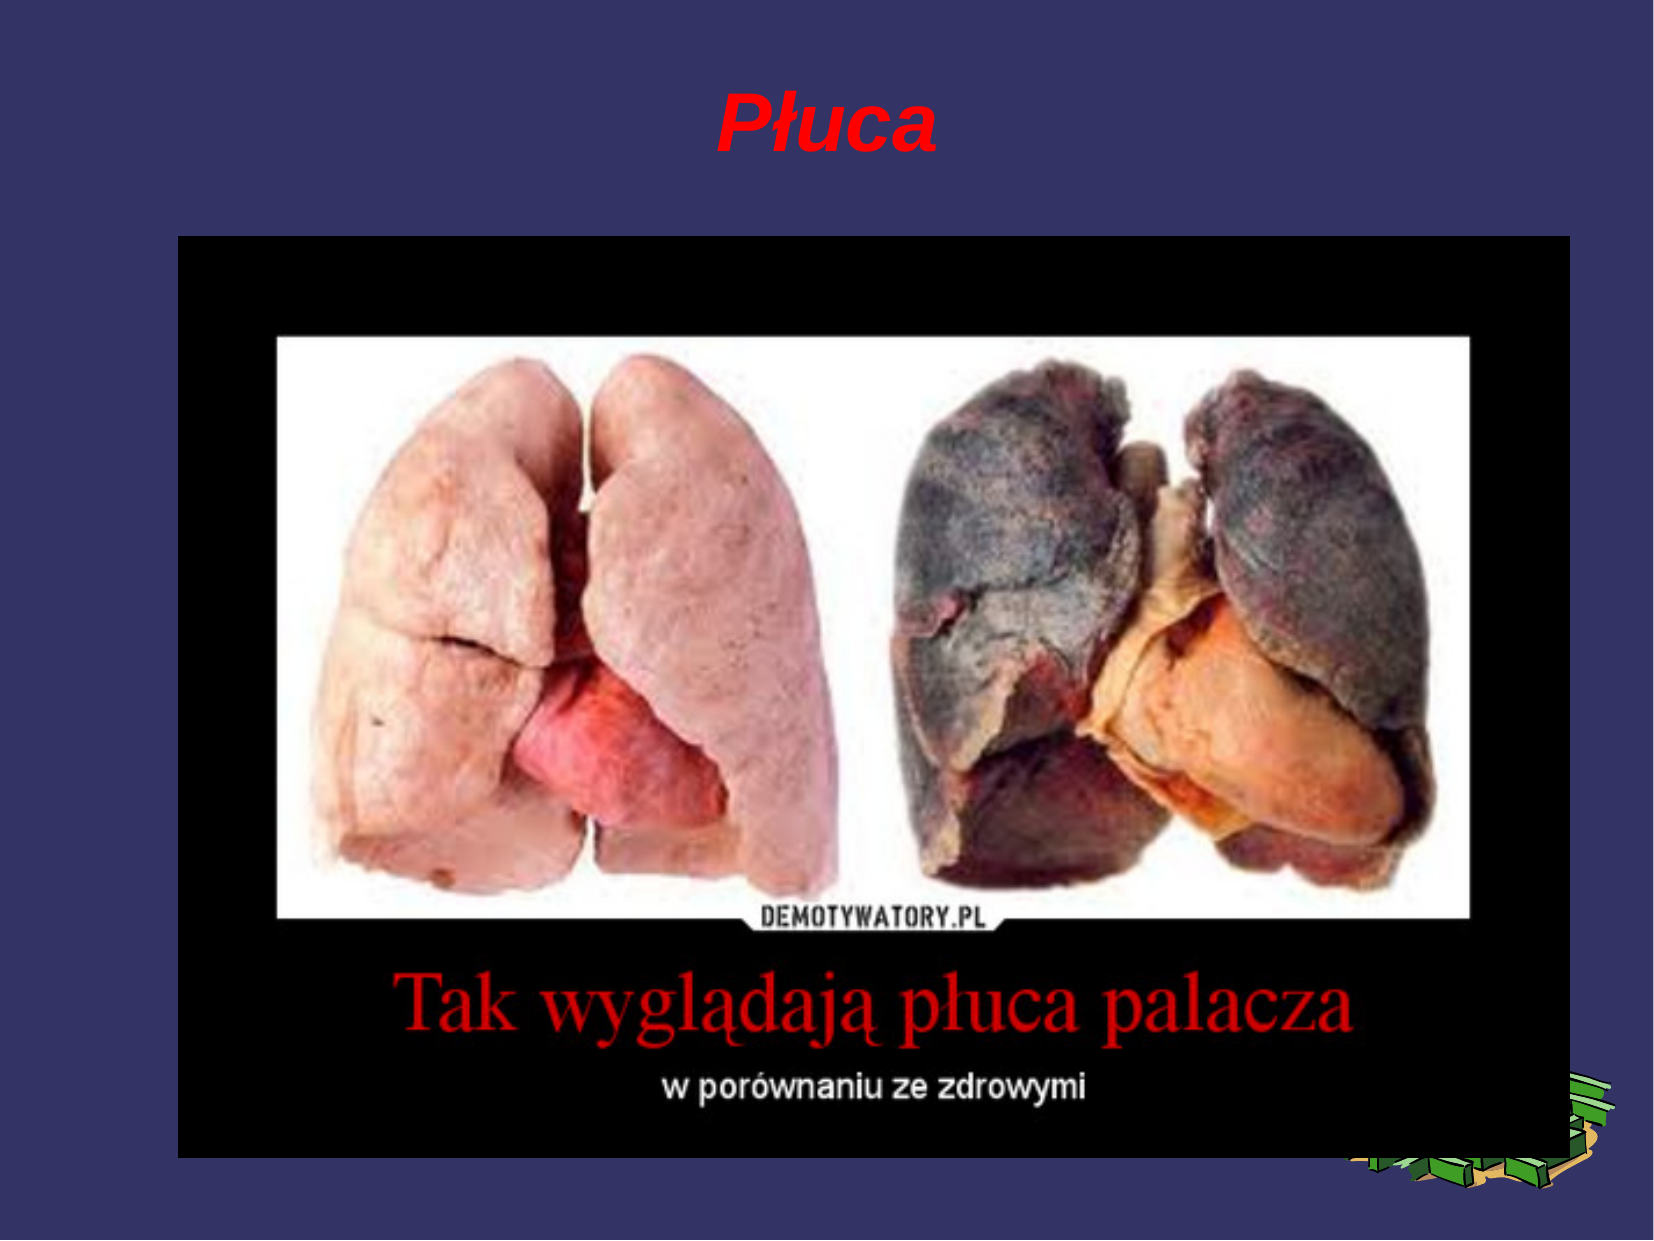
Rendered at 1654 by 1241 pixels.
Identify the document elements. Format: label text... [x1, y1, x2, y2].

picture [178, 236, 1570, 1158]
title Płuca [121, 19, 1534, 227]
